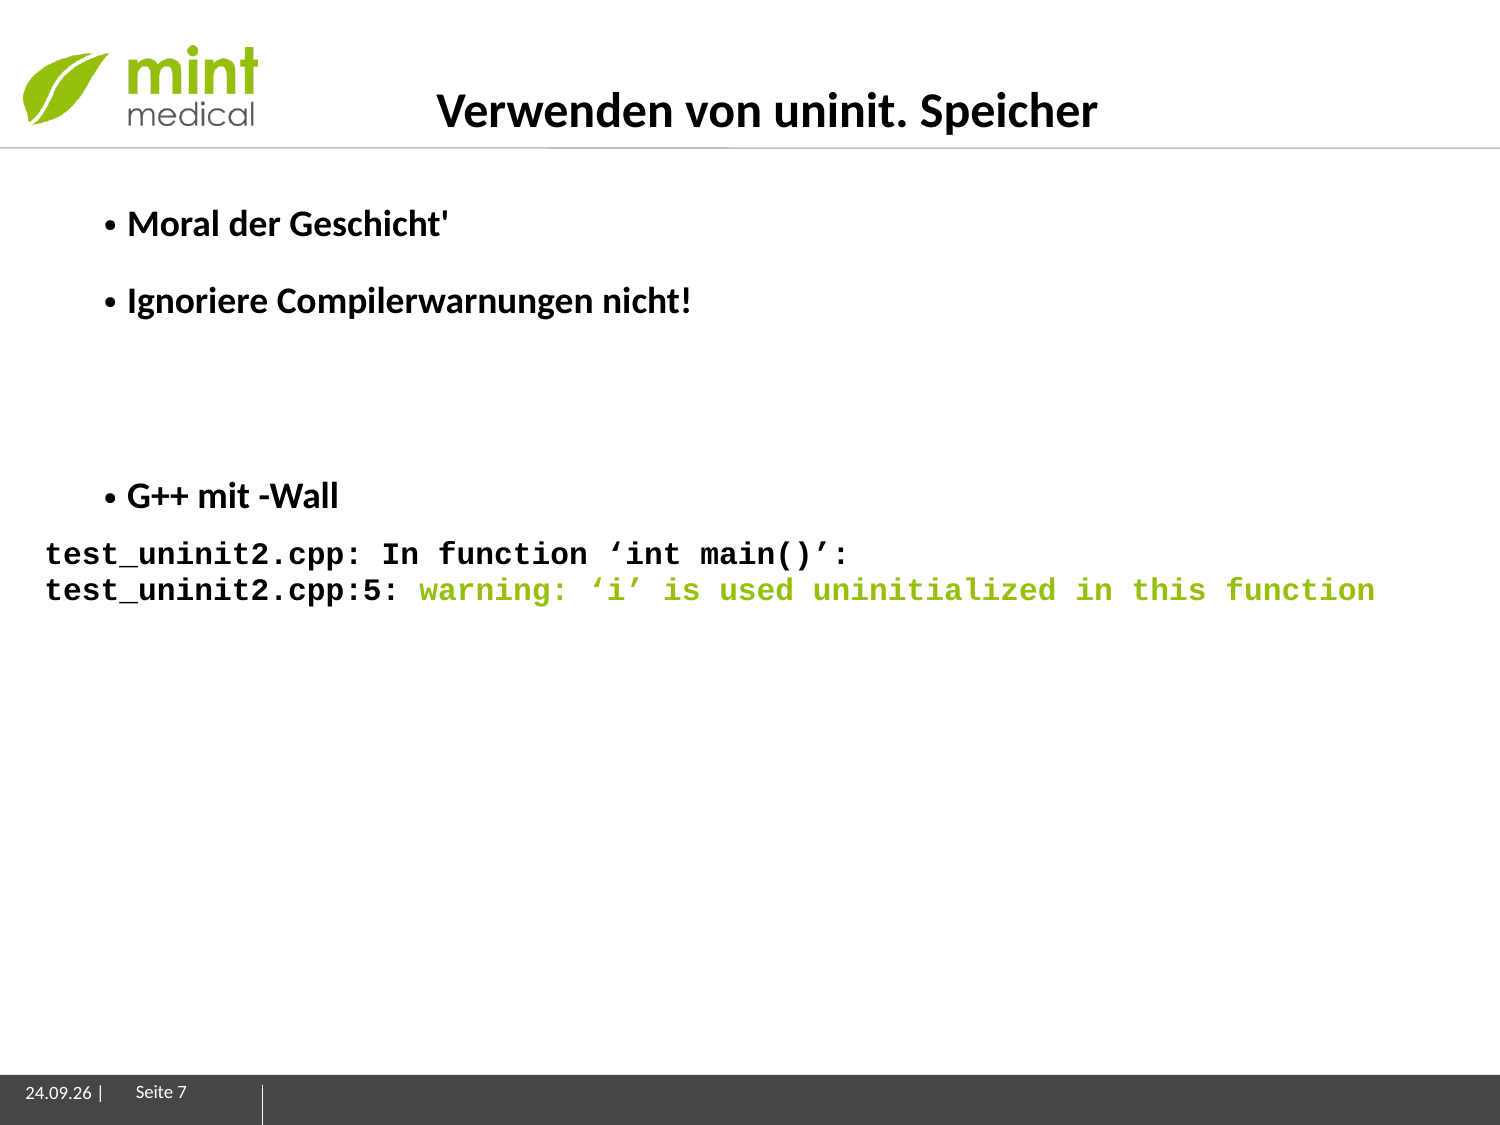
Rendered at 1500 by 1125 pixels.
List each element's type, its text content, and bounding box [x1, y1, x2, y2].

title Verwenden von uninit. Speicher [253, 70, 1282, 147]
text_box test_uninit2.cpp: In function ‘int main()’: test_uninit2.cpp:5: warning: ‘i’ is used uninitialized in this function [29, 531, 1477, 631]
picture [23, 45, 258, 126]
text_box Moral der Geschicht' [88, 200, 975, 260]
text_box Ignoriere Compilerwarnungen nicht! [88, 277, 975, 336]
text_box G++ mit -Wall [88, 473, 975, 532]
